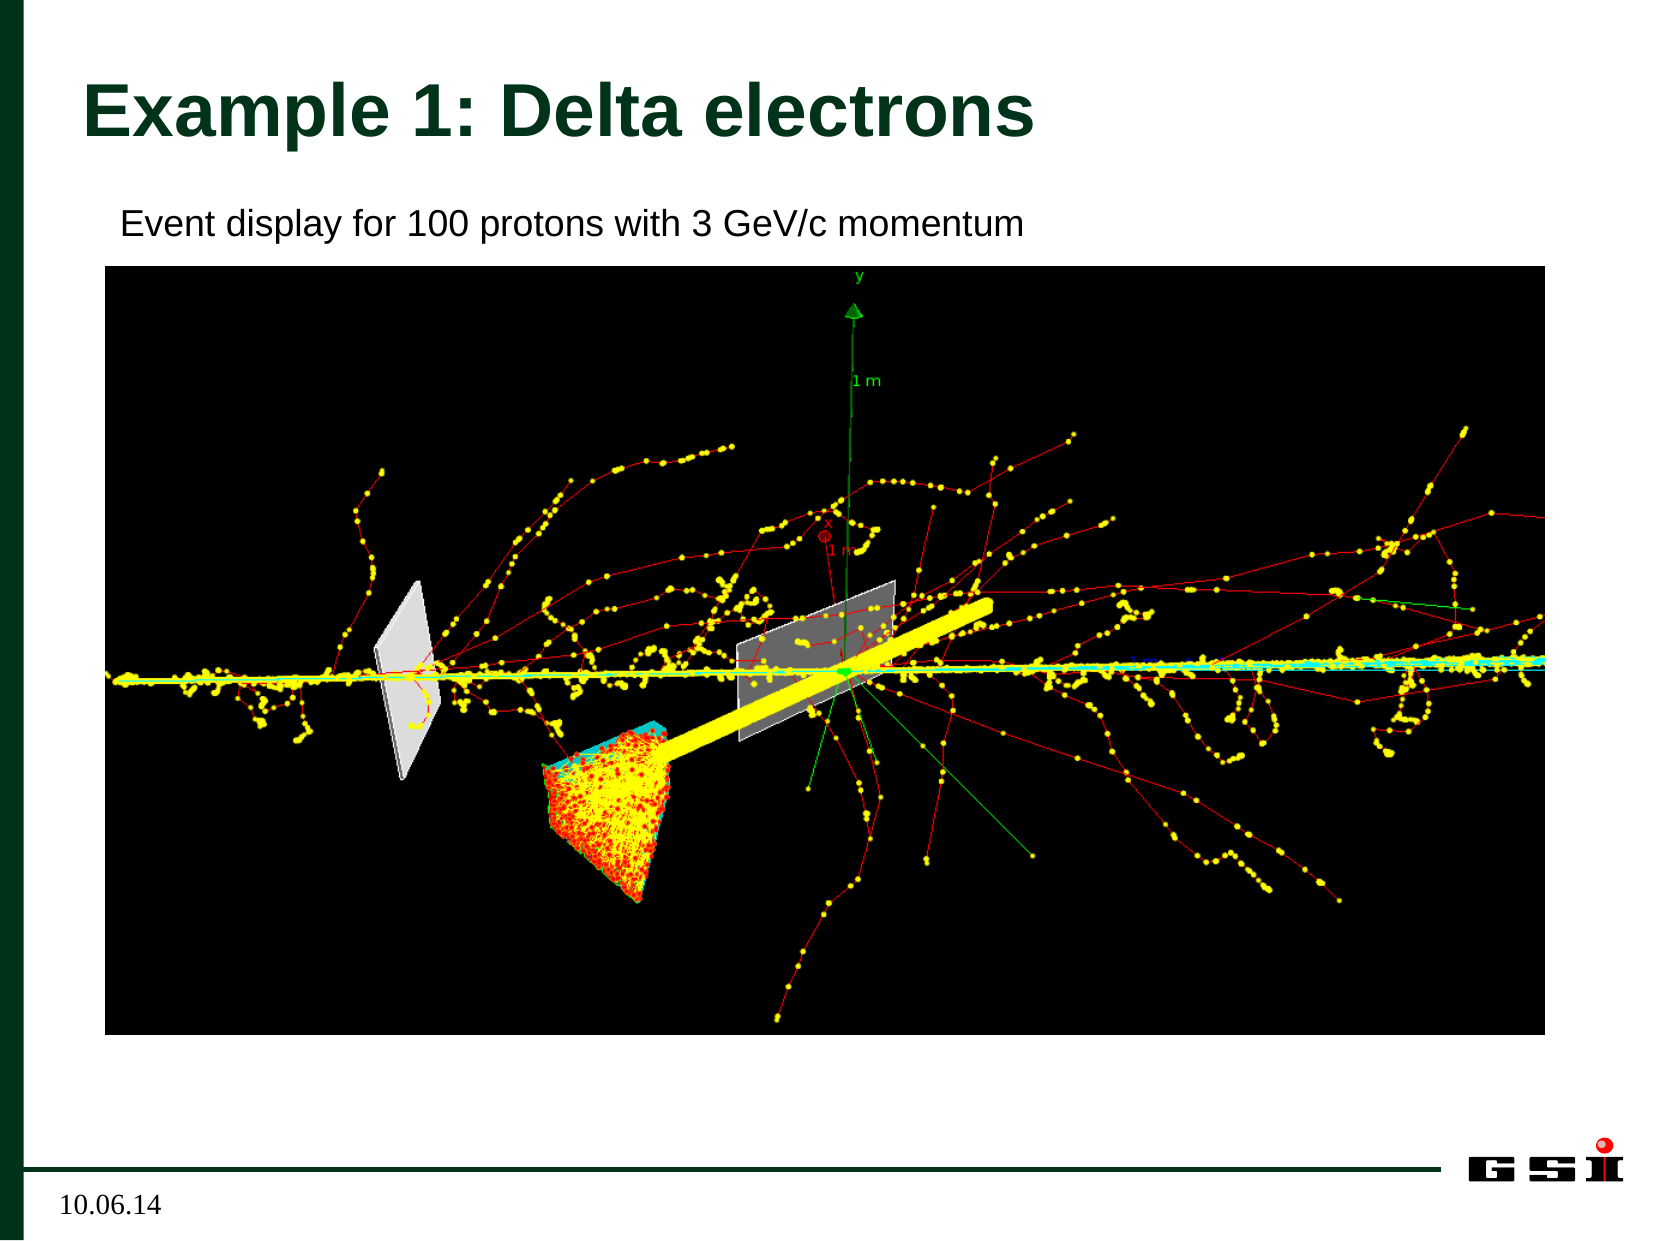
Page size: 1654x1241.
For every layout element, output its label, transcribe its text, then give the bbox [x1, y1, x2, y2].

picture [1464, 1132, 1626, 1193]
picture [105, 266, 1545, 1036]
title Example 1: Delta electrons [82, 41, 1621, 180]
text_box Event display for 100 protons with 3 GeV/c momentum [105, 195, 1107, 254]
